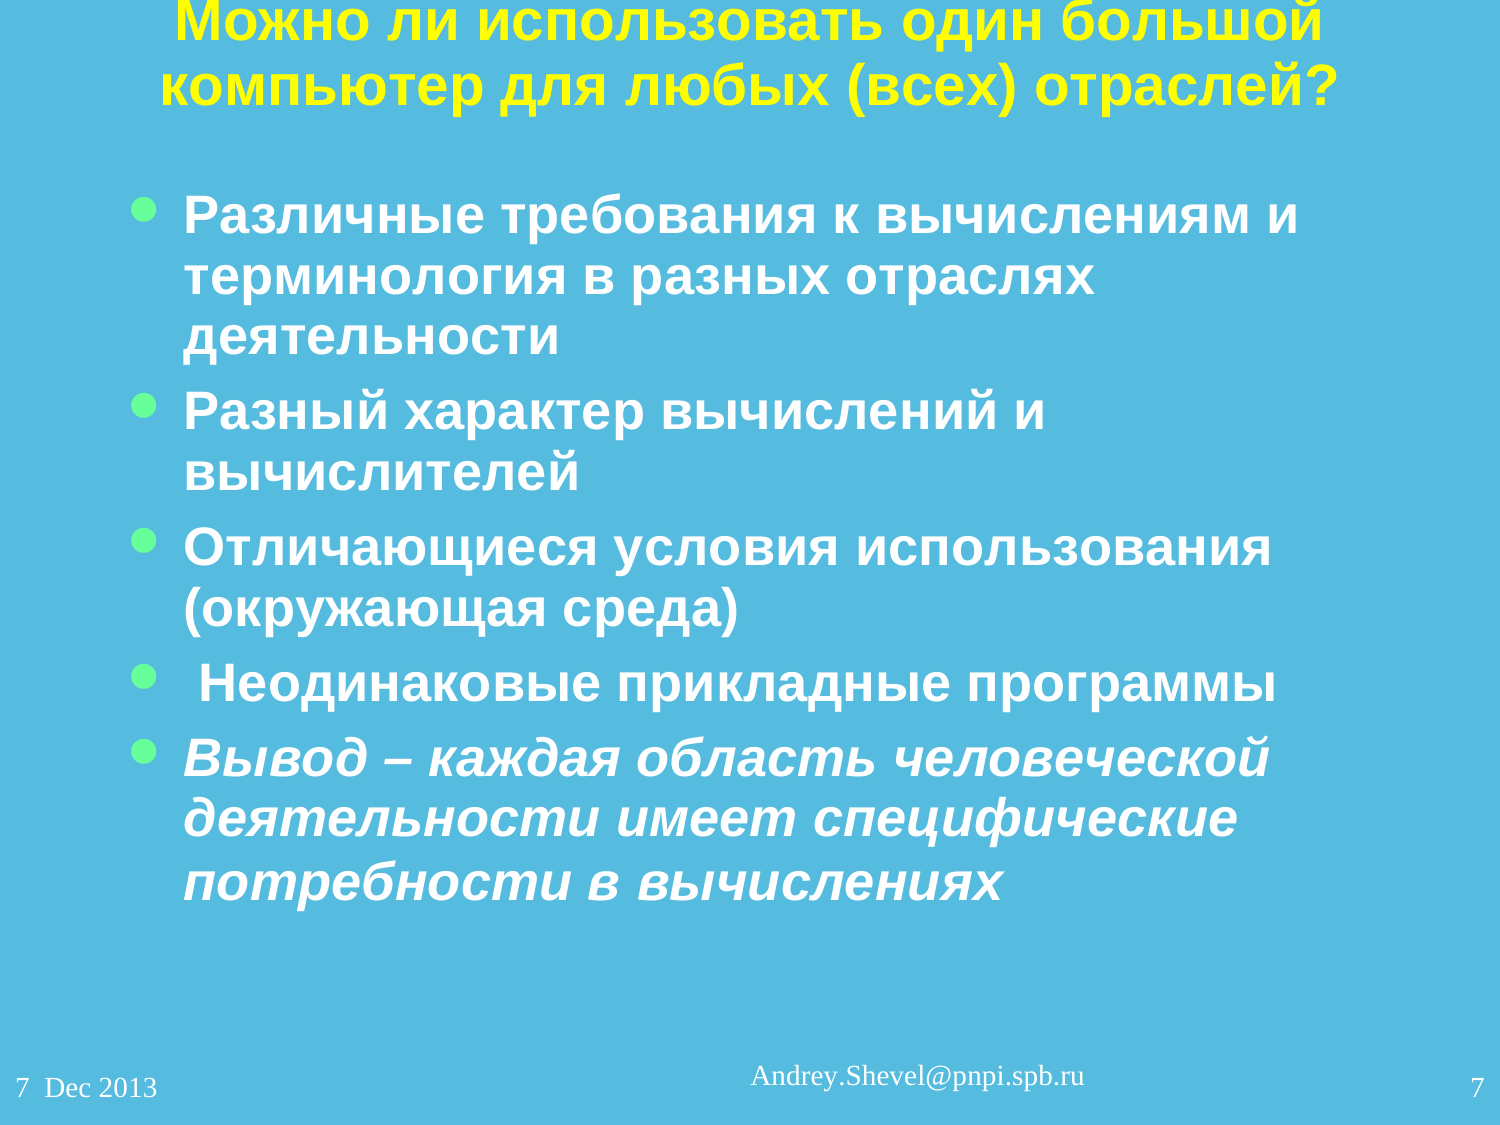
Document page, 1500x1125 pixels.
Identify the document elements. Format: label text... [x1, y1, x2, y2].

title Можно ли использовать один большой компьютер для любых (всех) отраслей? [112, 0, 1388, 177]
list Различные требования к вычислениям и терминология в разных отраслях деятельности Разный характер вычислений и вычислителей Отличающиеся условия использования (окружающая среда) Неодинаковые прикладные программы Вывод – каждая область человеческой деятельности имеет специфические потребности в вычислениях [112, 177, 1388, 973]
